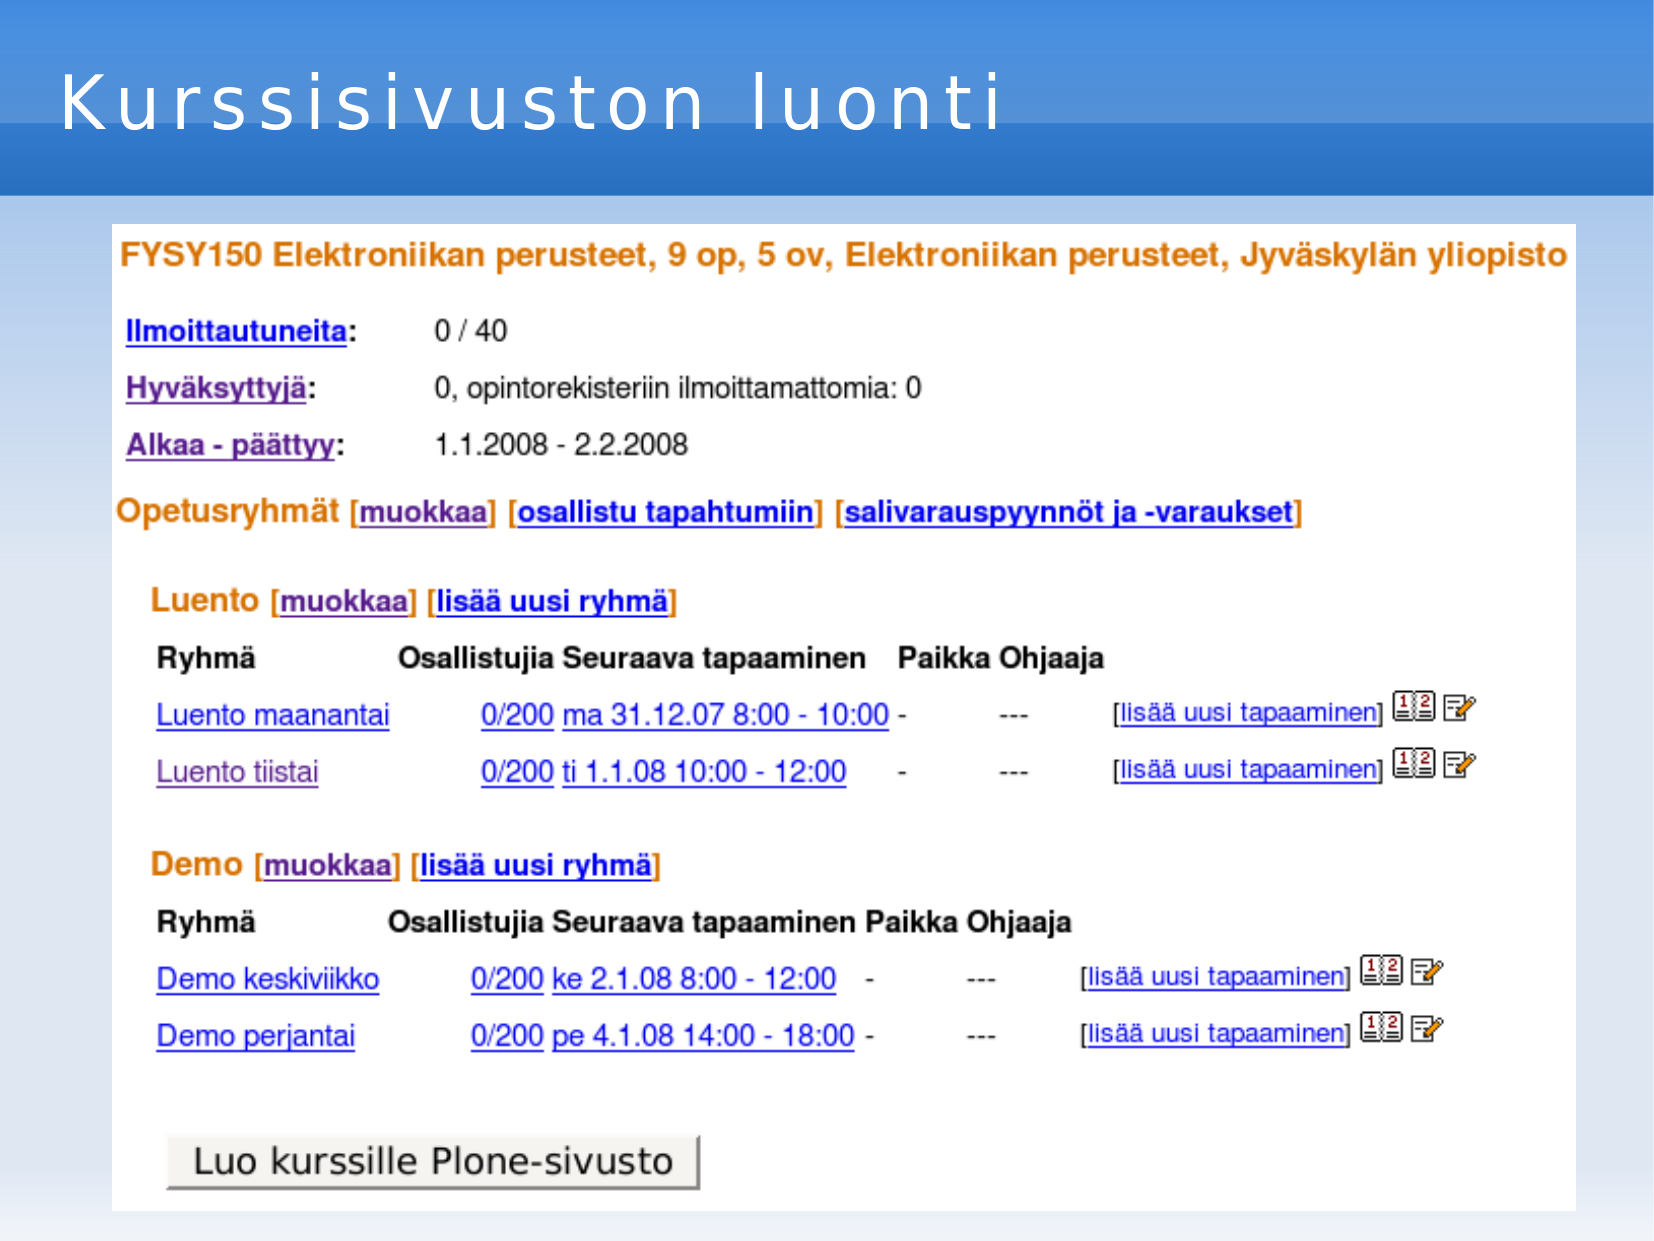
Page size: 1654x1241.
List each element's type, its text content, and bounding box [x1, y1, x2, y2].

picture [0, 0, 1654, 1241]
title Kurssisivuston luonti [59, 36, 1270, 171]
